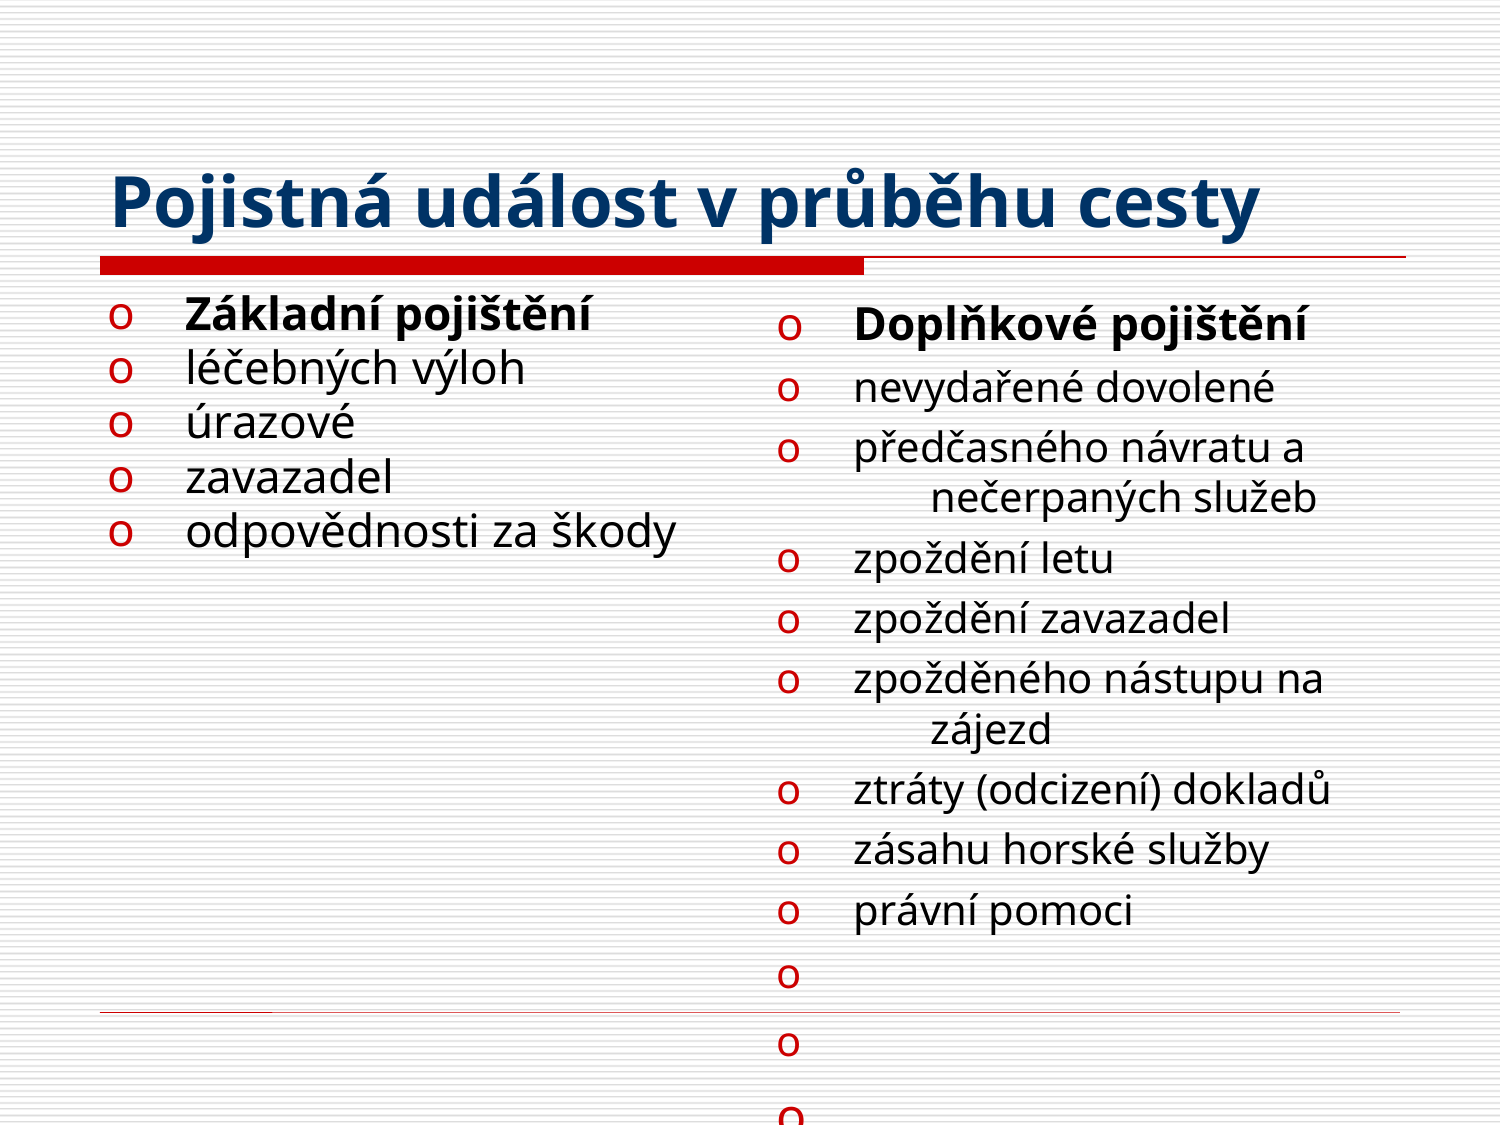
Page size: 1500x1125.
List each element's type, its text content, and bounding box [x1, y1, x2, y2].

list Základní pojištění léčebných výloh úrazové zavazadel odpovědnosti za škody [92, 287, 737, 988]
title Pojistná událost v průběhu cesty [94, 50, 1407, 250]
list Doplňkové pojištění nevydařené dovolené předčasného návratu a nečerpaných služeb zpoždění letu zpoždění zavazadel zpožděného nástupu na zájezd ztráty (odcizení) dokladů zásahu horské služby právní pomoci [761, 287, 1406, 988]
